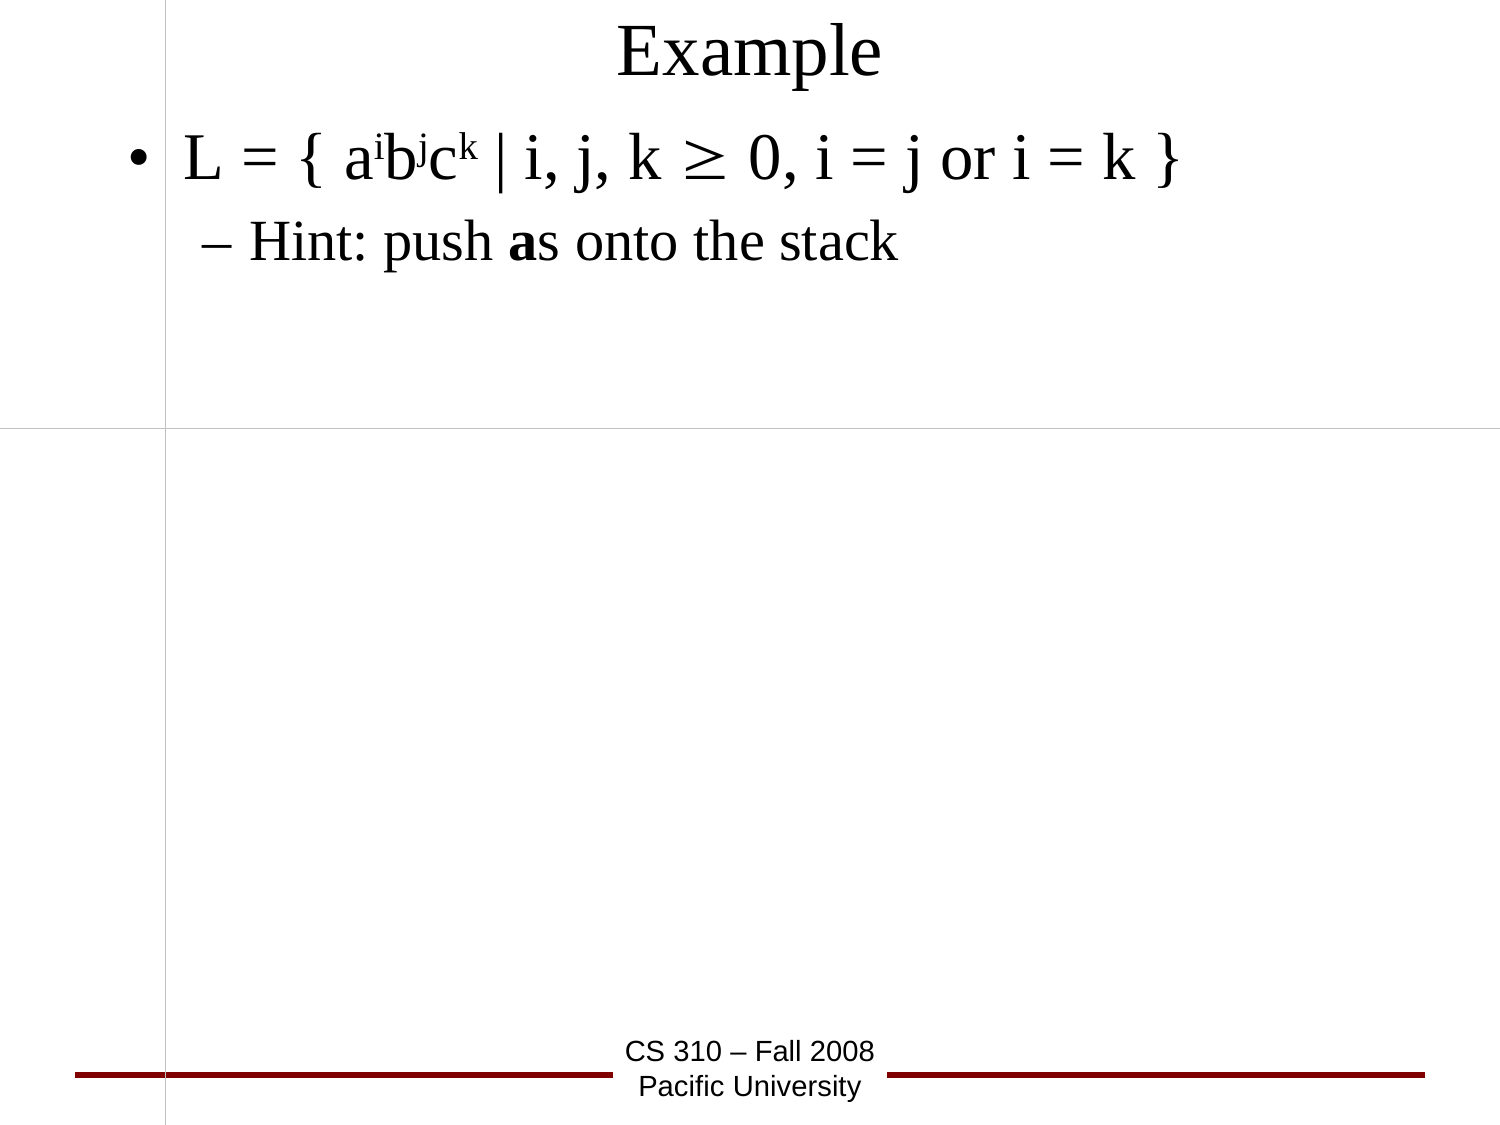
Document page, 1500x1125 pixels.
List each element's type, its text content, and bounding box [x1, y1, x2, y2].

title Example [112, 0, 1388, 103]
list L = { aibjck | i, j, k  0, i = j or i = k } Hint: push as onto the stack [112, 112, 1388, 1001]
